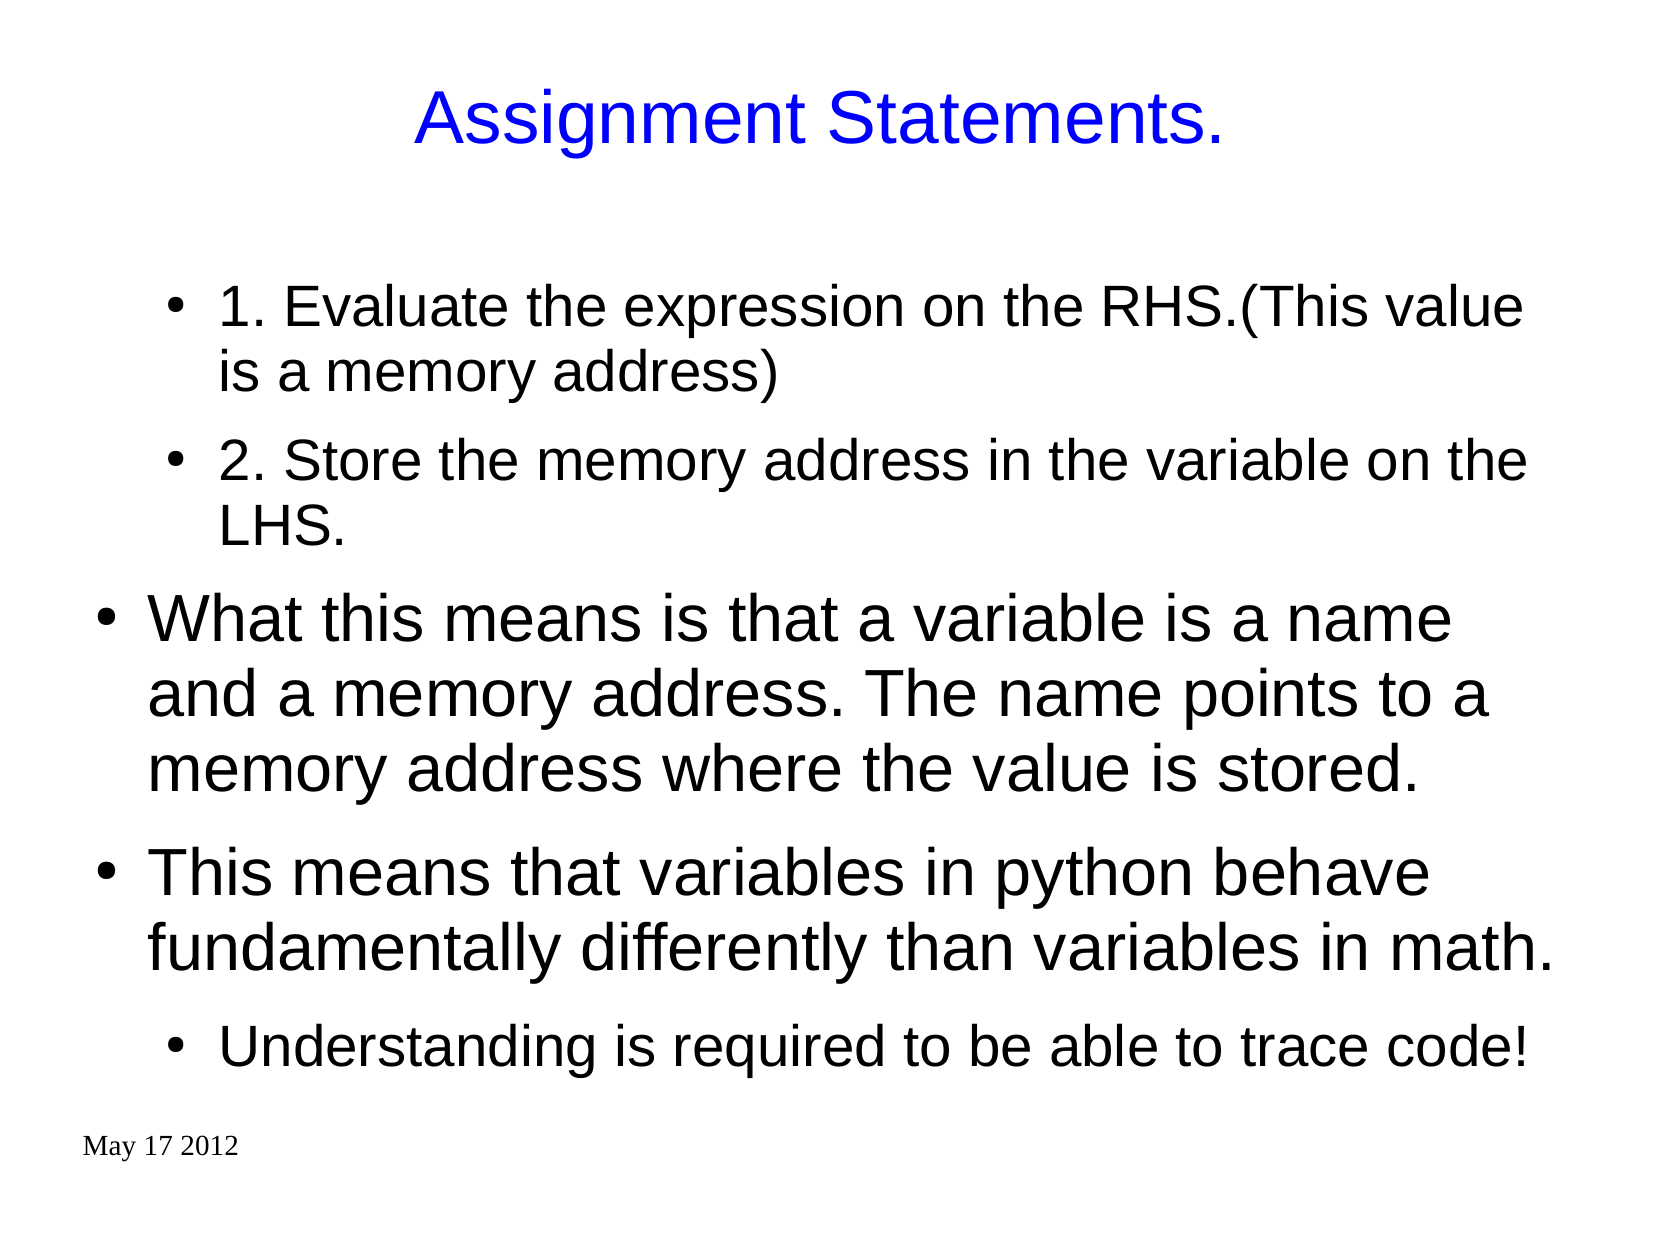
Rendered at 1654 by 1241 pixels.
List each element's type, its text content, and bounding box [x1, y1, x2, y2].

list 1. Evaluate the expression on the RHS.(This value is a memory address) 2. Store the memory address in the variable on the LHS. What this means is that a variable is a name and a memory address. The name points to a memory address where the value is stored. This means that variables in python behave fundamentally differently than variables in math. Understanding is required to be able to trace code! [76, 274, 1565, 1093]
title Assignment Statements. [76, 58, 1565, 178]
